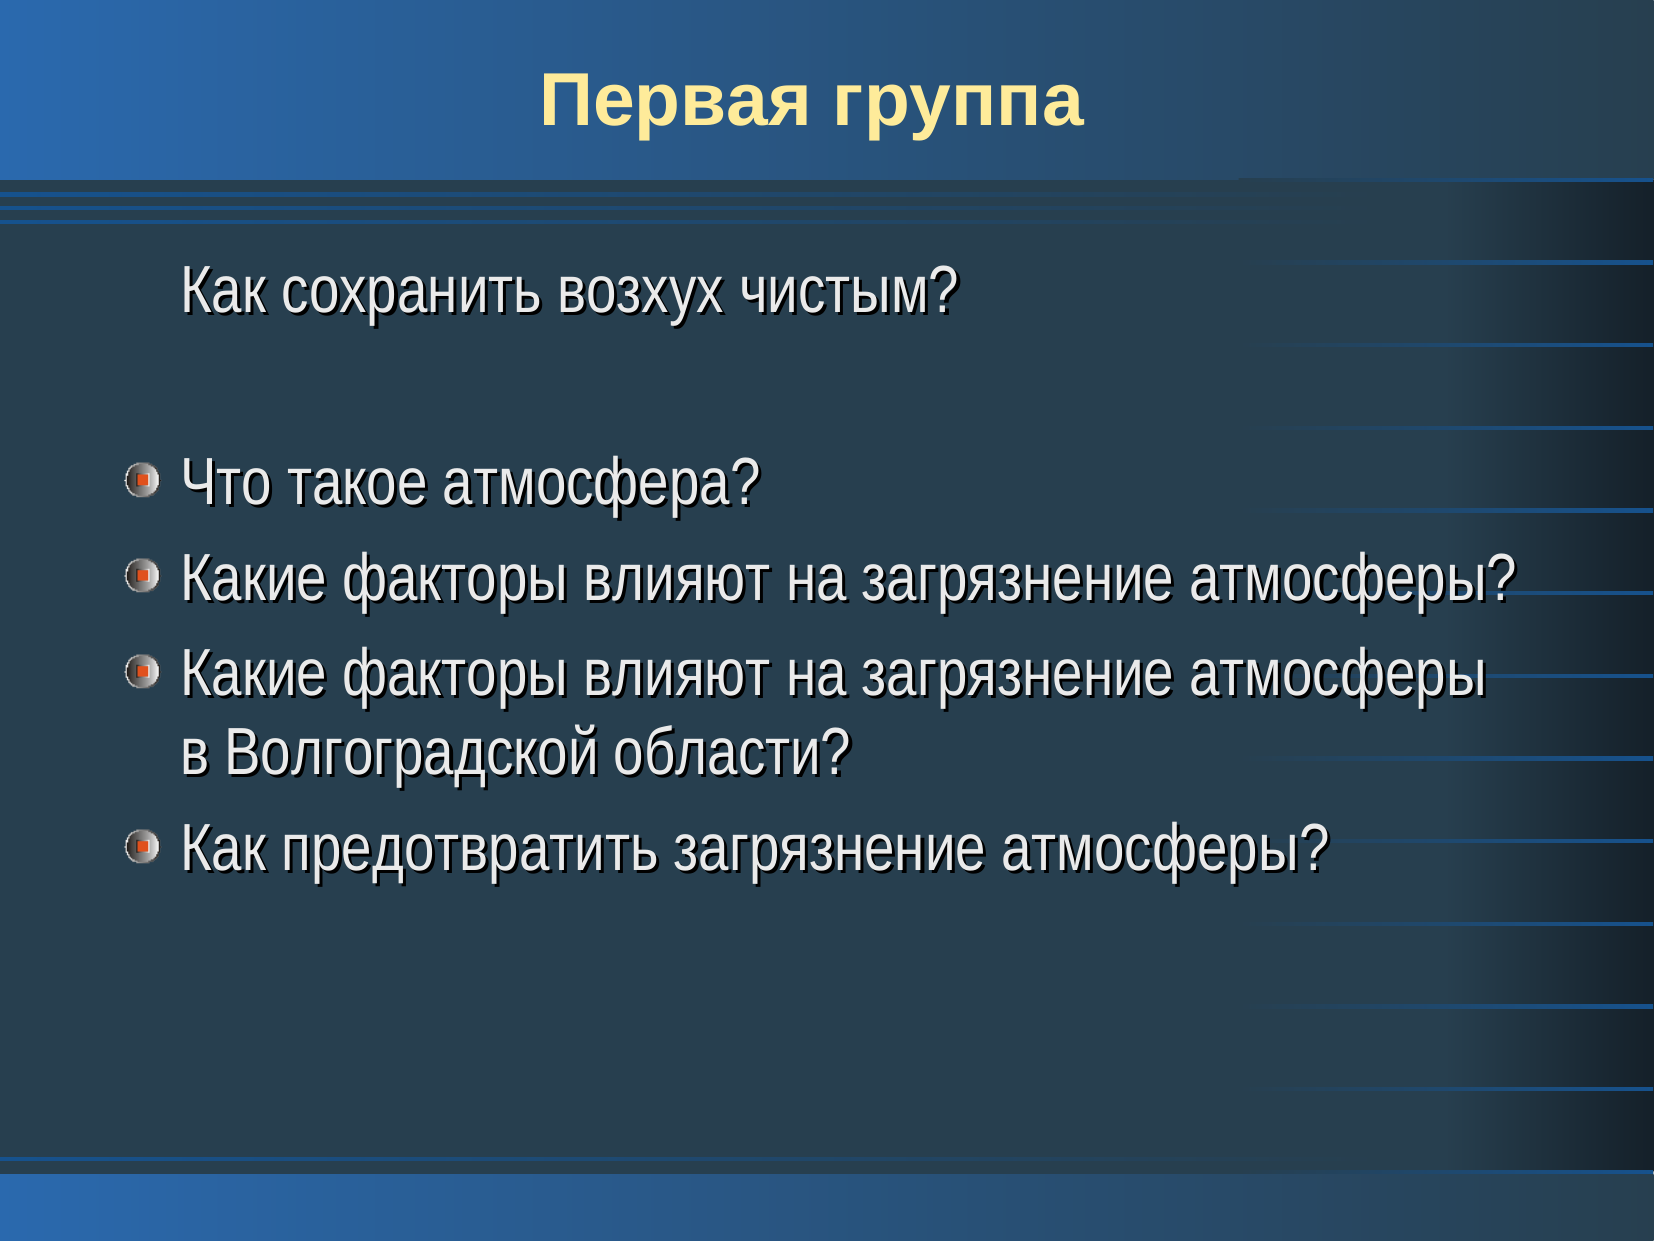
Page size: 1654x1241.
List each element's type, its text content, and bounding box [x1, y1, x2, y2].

list Как сохранить возхух чистым? Что такое атмосфера? Какие факторы влияют на загрязнение атмосферы? Какие факторы влияют на загрязнение атмосферы в Волгоградской области? Как предотвратить загрязнение атмосферы? [123, 247, 1530, 1052]
title Первая группа [91, 34, 1553, 158]
